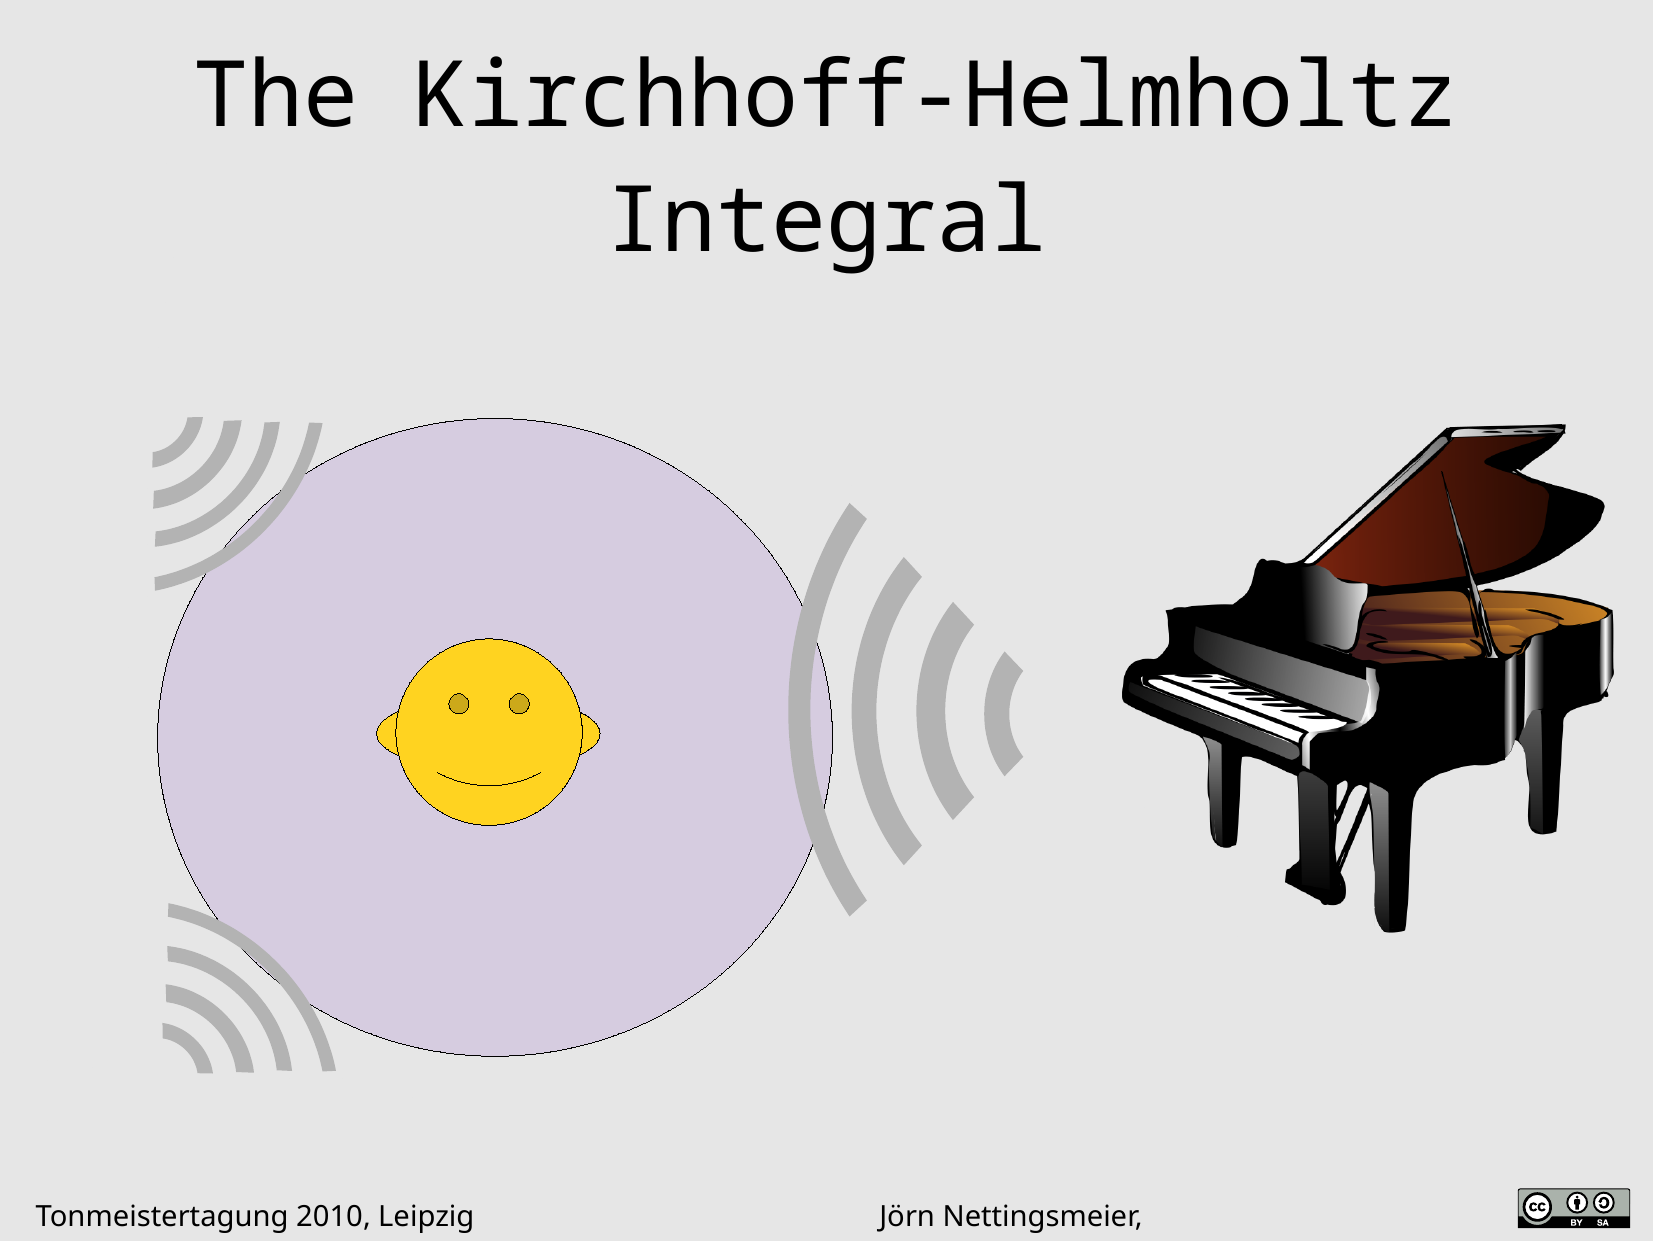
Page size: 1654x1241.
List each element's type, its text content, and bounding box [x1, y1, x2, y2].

text_box [154, 421, 280, 547]
title The Kirchhoff-Helmholtz Integral [82, 45, 1571, 261]
text_box [154, 418, 867, 1072]
text_box [153, 420, 242, 509]
picture [1122, 424, 1614, 933]
text_box [162, 1022, 213, 1074]
text_box [152, 417, 203, 468]
text_box [167, 946, 293, 1071]
text_box [851, 557, 922, 866]
text_box [984, 651, 1024, 777]
text_box [165, 984, 254, 1073]
text_box [916, 601, 975, 821]
